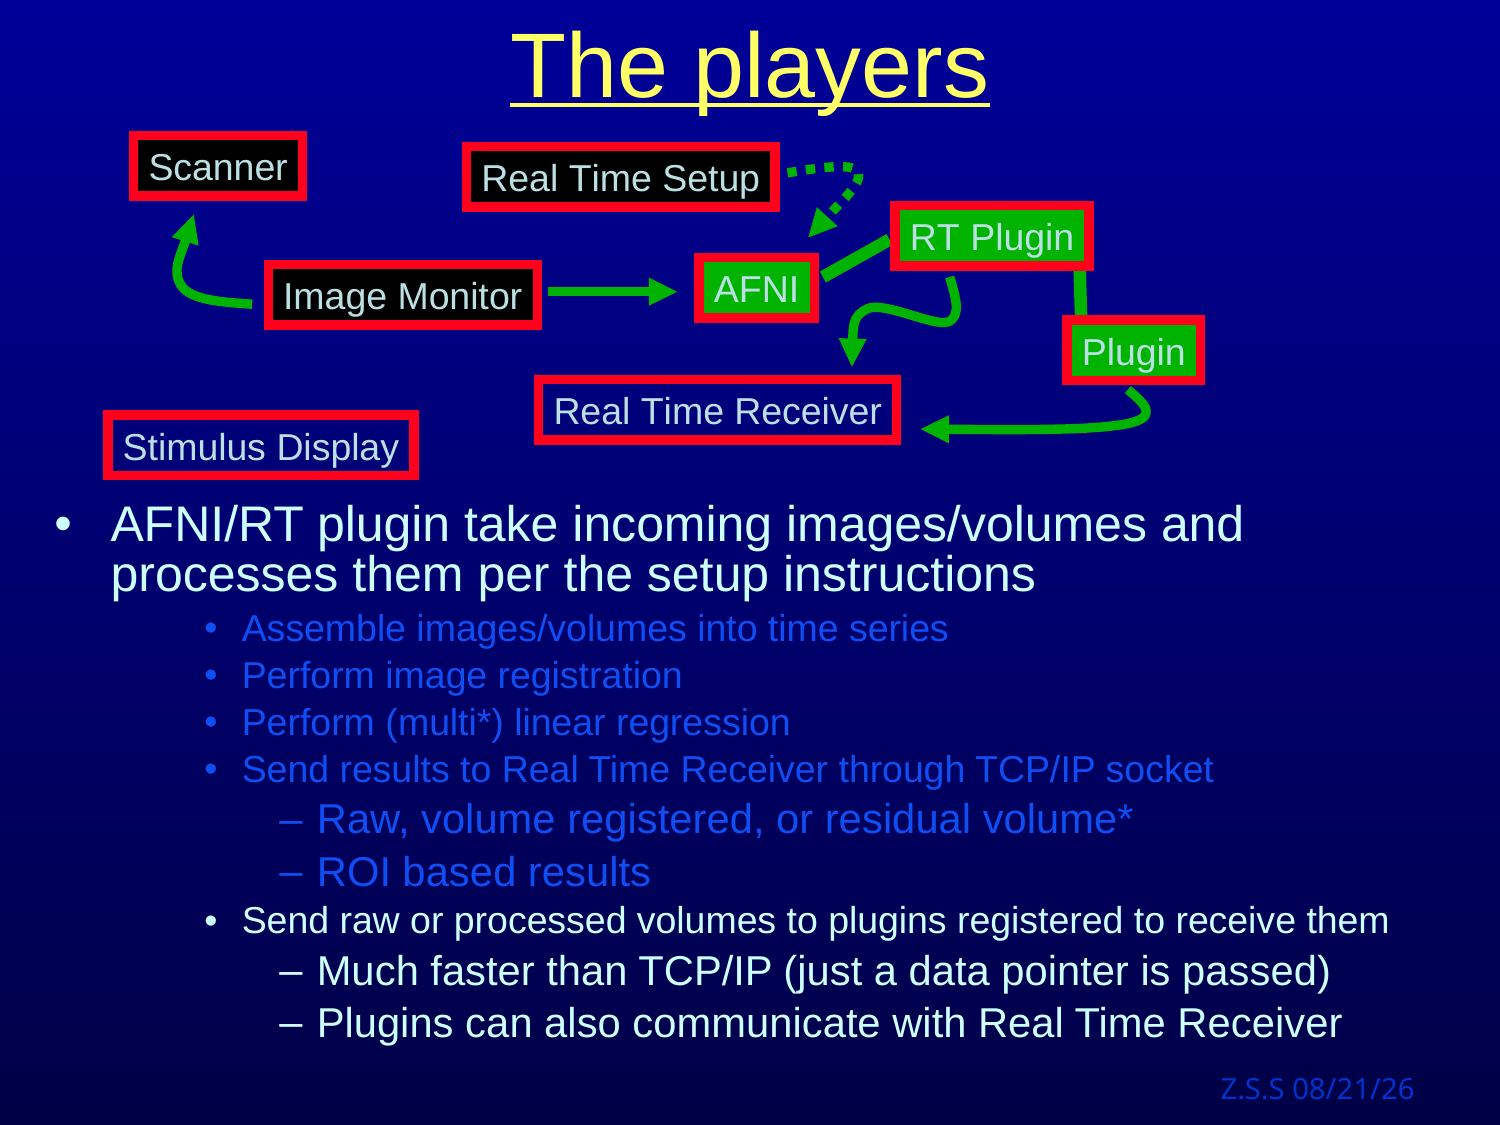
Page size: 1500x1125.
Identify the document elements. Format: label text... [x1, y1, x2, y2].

title The players [75, 0, 1426, 160]
text_box Image Monitor [268, 264, 538, 325]
text_box Stimulus Display [107, 414, 415, 476]
text_box Real Time Receiver [538, 379, 897, 440]
text_box Plugin [1067, 320, 1201, 381]
text_box AFNI [699, 257, 815, 319]
list AFNI/RT plugin take incoming images/volumes and processes them per the setup instructions Assemble images/volumes into time series Perform image registration Perform (multi*) linear regression Send results to Real Time Receiver through TCP/IP socket Raw, volume registered, or residual volume* ROI based results Send raw or processed volumes to plugins registered to receive them Much faster than TCP/IP (just a data pointer is passed) Plugins can also communicate with Real Time Receiver [39, 493, 1461, 1091]
text_box RT Plugin [895, 205, 1090, 266]
text_box Real Time Setup [466, 146, 776, 208]
text_box Scanner [133, 135, 303, 196]
